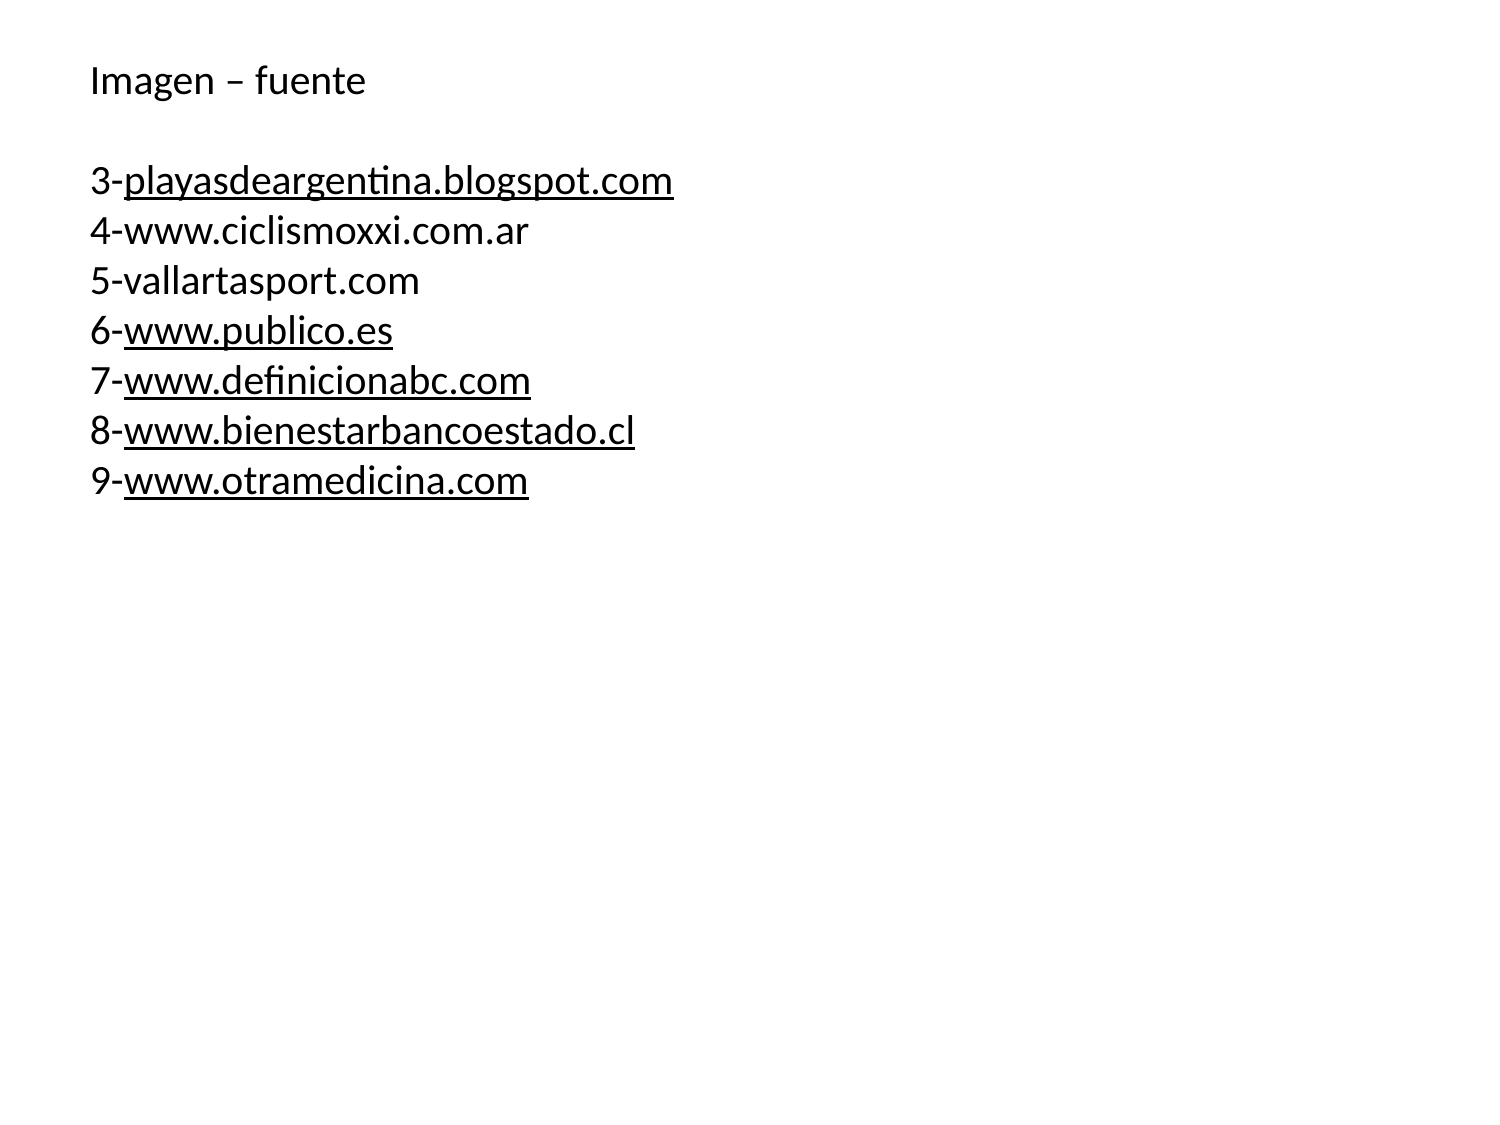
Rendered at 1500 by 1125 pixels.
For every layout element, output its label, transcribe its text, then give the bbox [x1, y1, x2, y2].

title Imagen – fuente 3-playasdeargentina.blogspot.com 4-www.ciclismoxxi.com.ar 5-vallartasport.com 6-www.publico.es 7-www.definicionabc.com 8-www.bienestarbancoestado.cl 9-www.otramedicina.com [75, 45, 1425, 1000]
